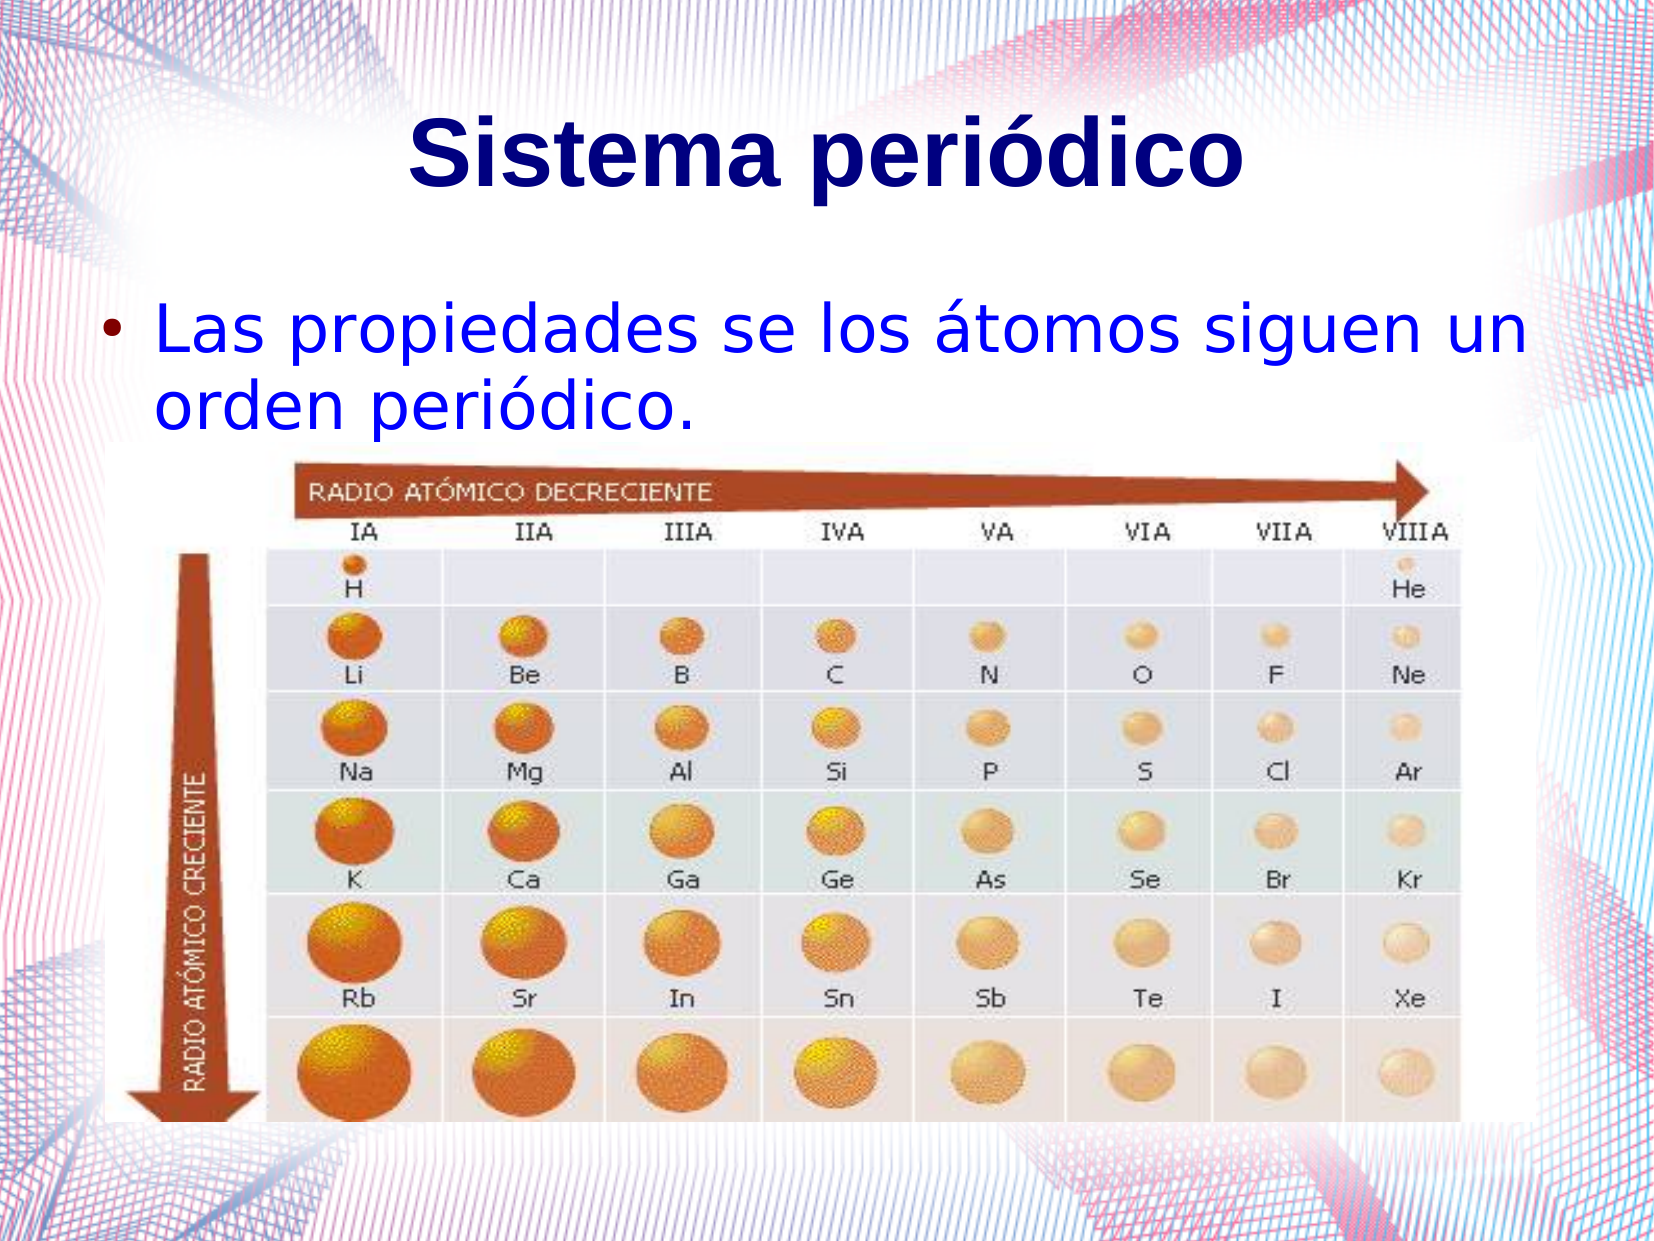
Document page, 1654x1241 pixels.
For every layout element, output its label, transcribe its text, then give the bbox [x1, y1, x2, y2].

picture [0, 0, 1654, 1241]
list Las propiedades se los átomos siguen un orden periódico. [82, 290, 1565, 473]
title Sistema periódico [82, 49, 1571, 257]
